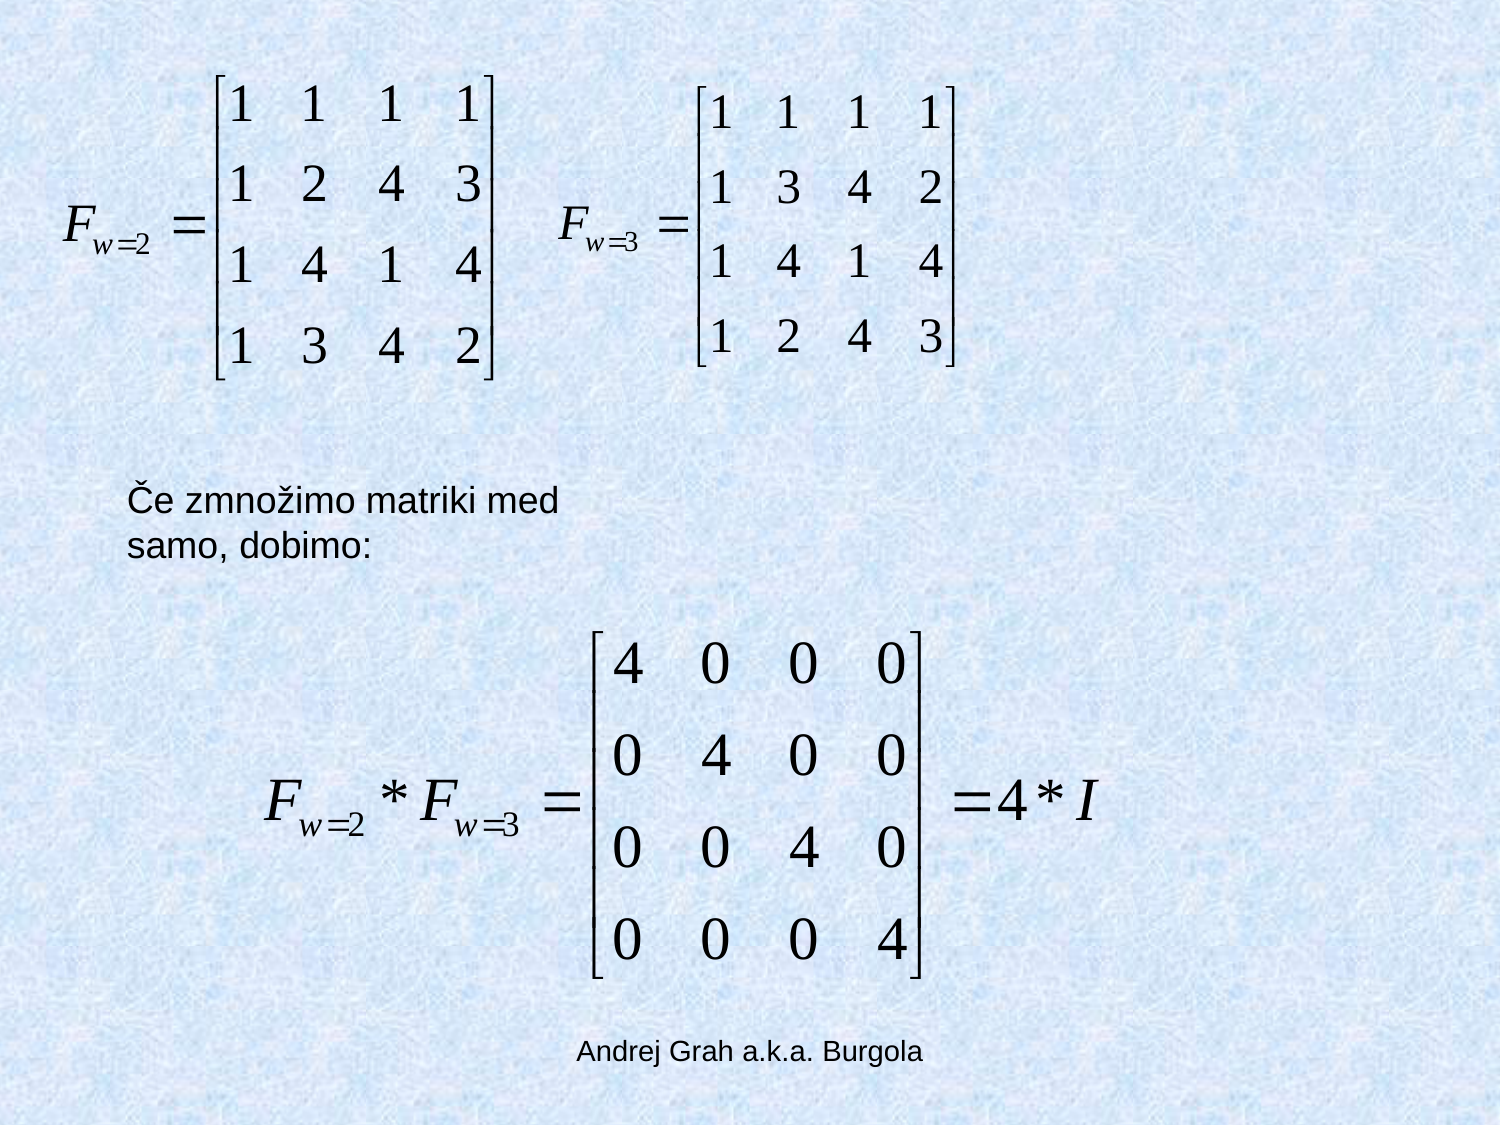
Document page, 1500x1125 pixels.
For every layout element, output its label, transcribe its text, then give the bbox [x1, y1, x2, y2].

chart [253, 621, 1117, 990]
chart [549, 78, 975, 377]
text_box Andrej Grah a.k.a. Burgola [512, 1024, 988, 1103]
picture [0, 0, 1500, 1125]
chart [53, 66, 514, 390]
text_box Če zmnožimo matriki med samo, dobimo: [112, 467, 621, 574]
